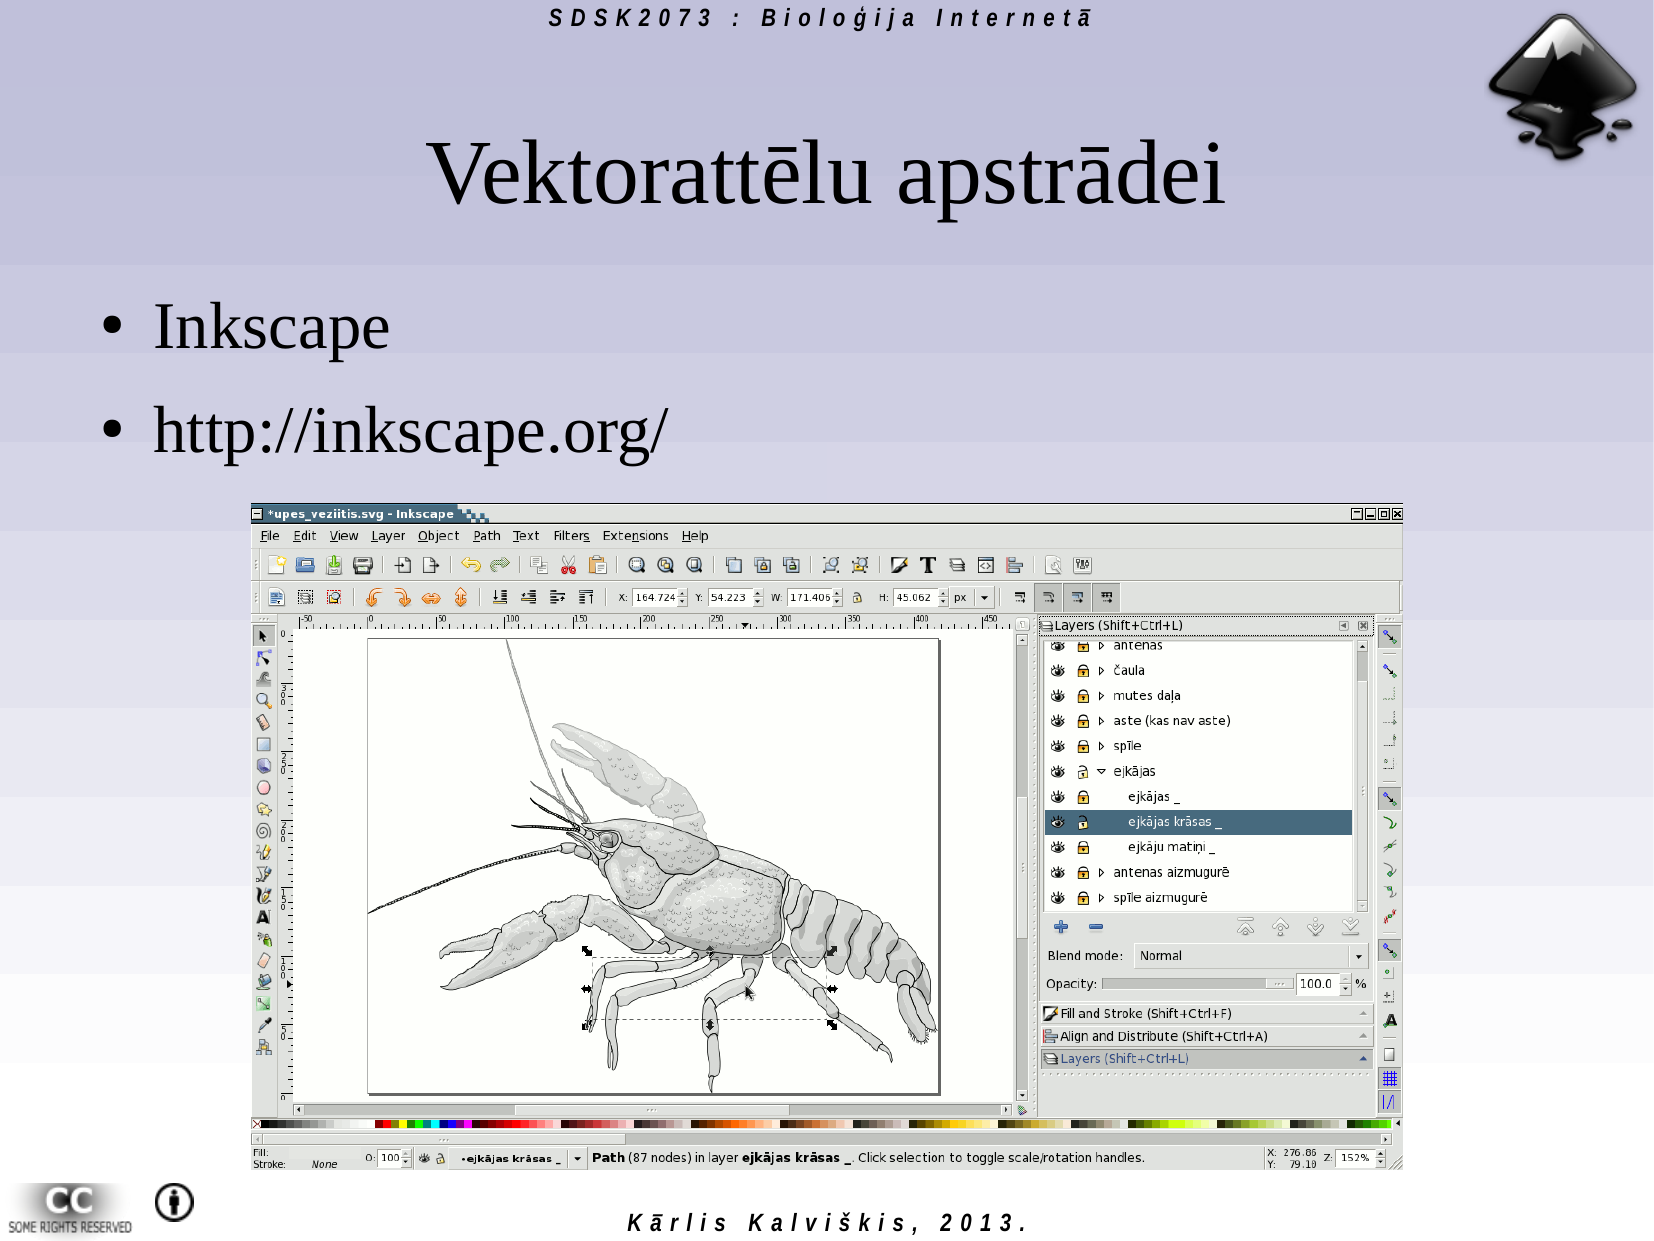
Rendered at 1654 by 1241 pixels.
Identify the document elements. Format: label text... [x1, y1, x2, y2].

list Inkscape http://inkscape.org/ [82, 289, 1571, 1113]
picture [0, 0, 1654, 1241]
title Vektorattēlu apstrādei [29, 49, 1625, 296]
